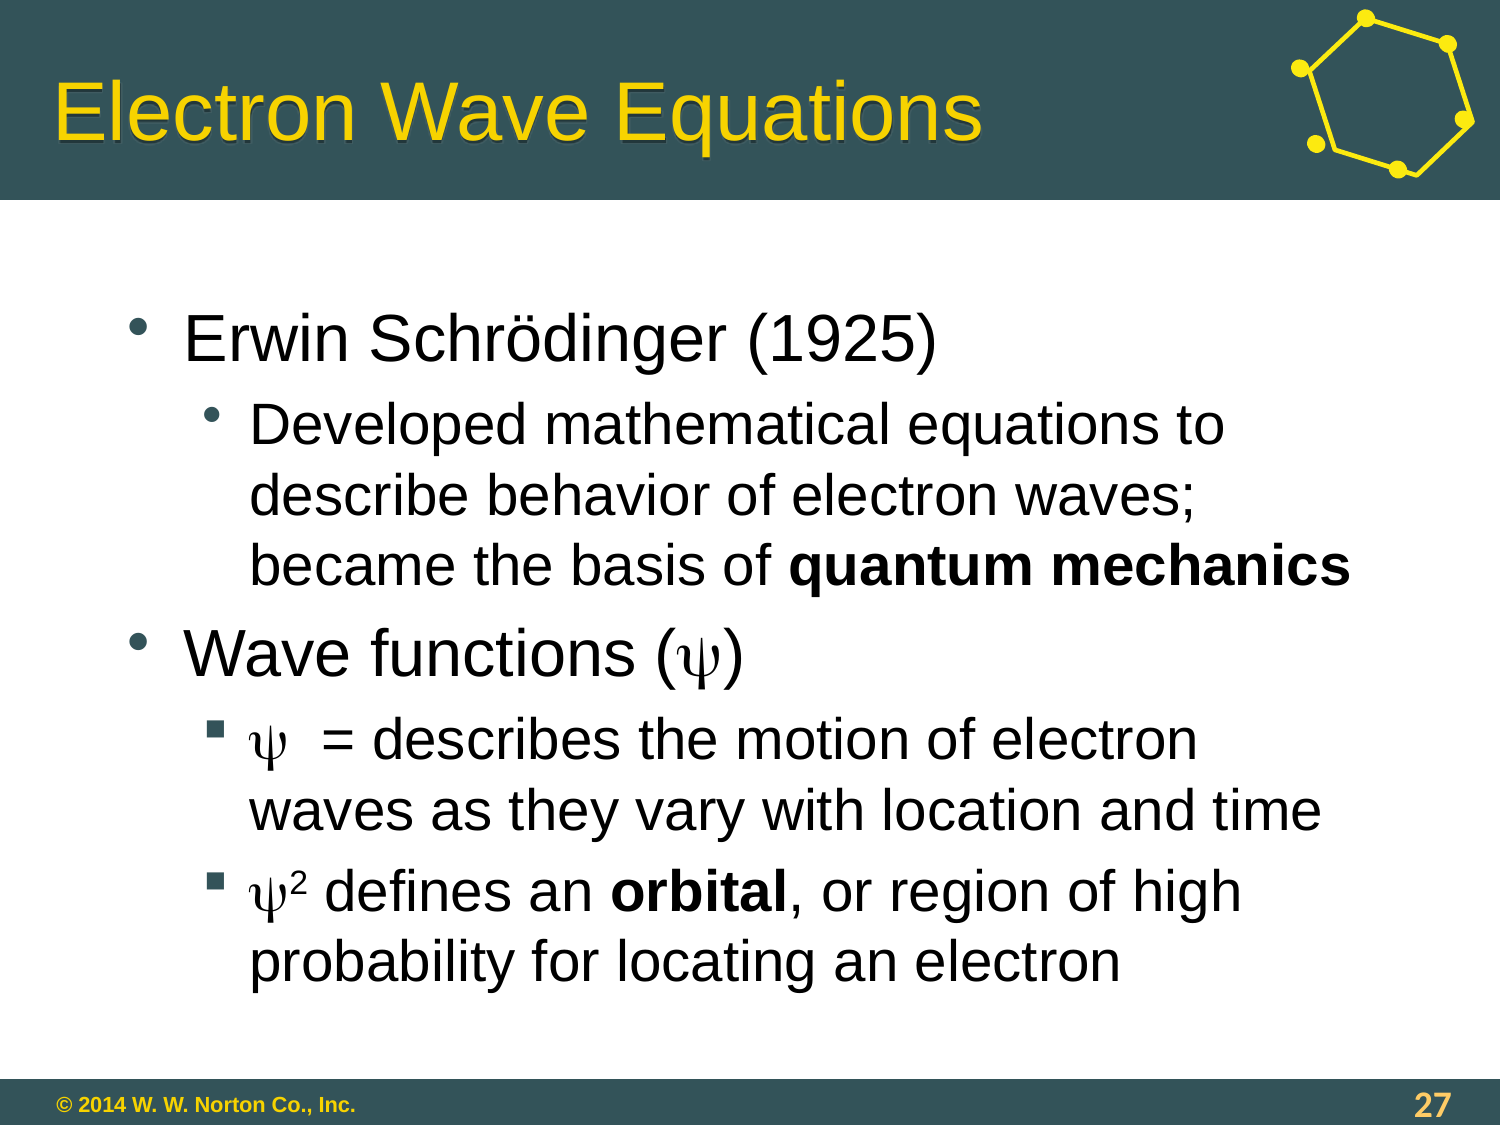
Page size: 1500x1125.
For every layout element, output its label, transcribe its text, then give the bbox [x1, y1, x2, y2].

title Electron Wave Equations [37, 19, 1200, 195]
list Erwin Schrödinger (1925) Developed mathematical equations to describe behavior of electron waves; became the basis of quantum mechanics Wave functions ()  = describes the motion of electron waves as they vary with location and time 2 defines an orbital, or region of high probability for locating an electron [112, 287, 1388, 1000]
slide_number <number> [1390, 1076, 1468, 1125]
